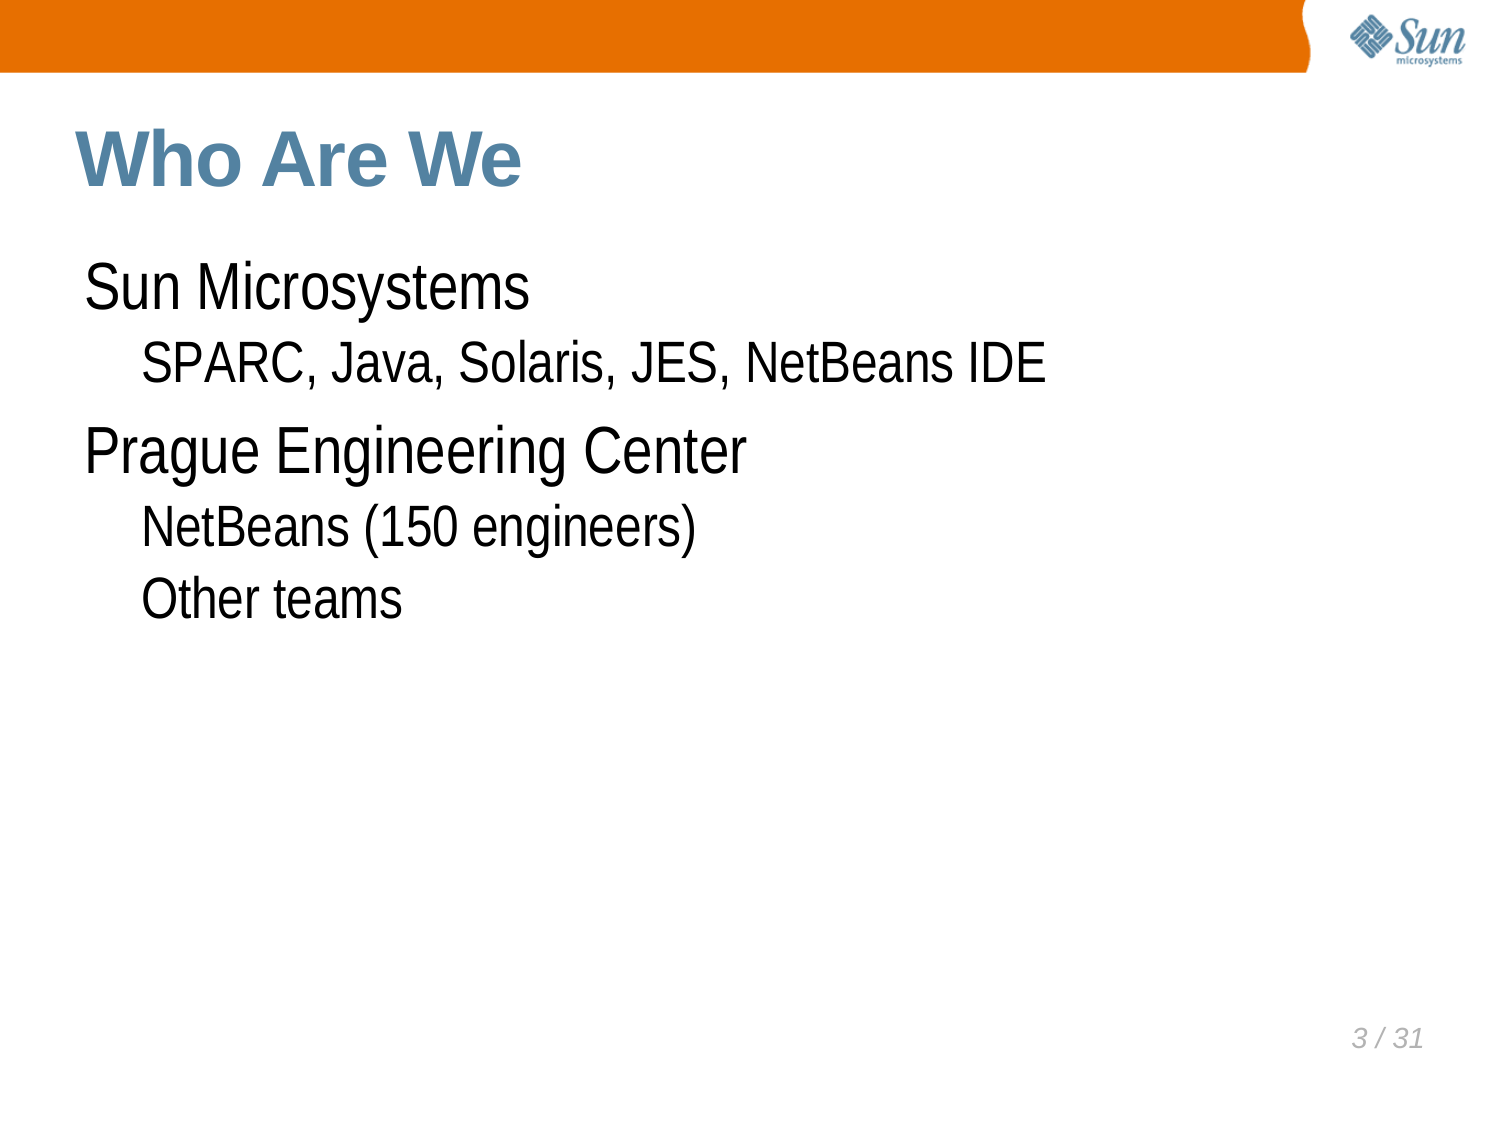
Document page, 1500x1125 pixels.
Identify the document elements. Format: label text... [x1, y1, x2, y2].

list Sun Microsystems SPARC, Java, Solaris, JES, NetBeans IDE Prague Engineering Center NetBeans (150 engineers) Other teams [64, 257, 1402, 1017]
picture [0, 0, 1500, 75]
title Who Are We [75, 122, 1438, 228]
